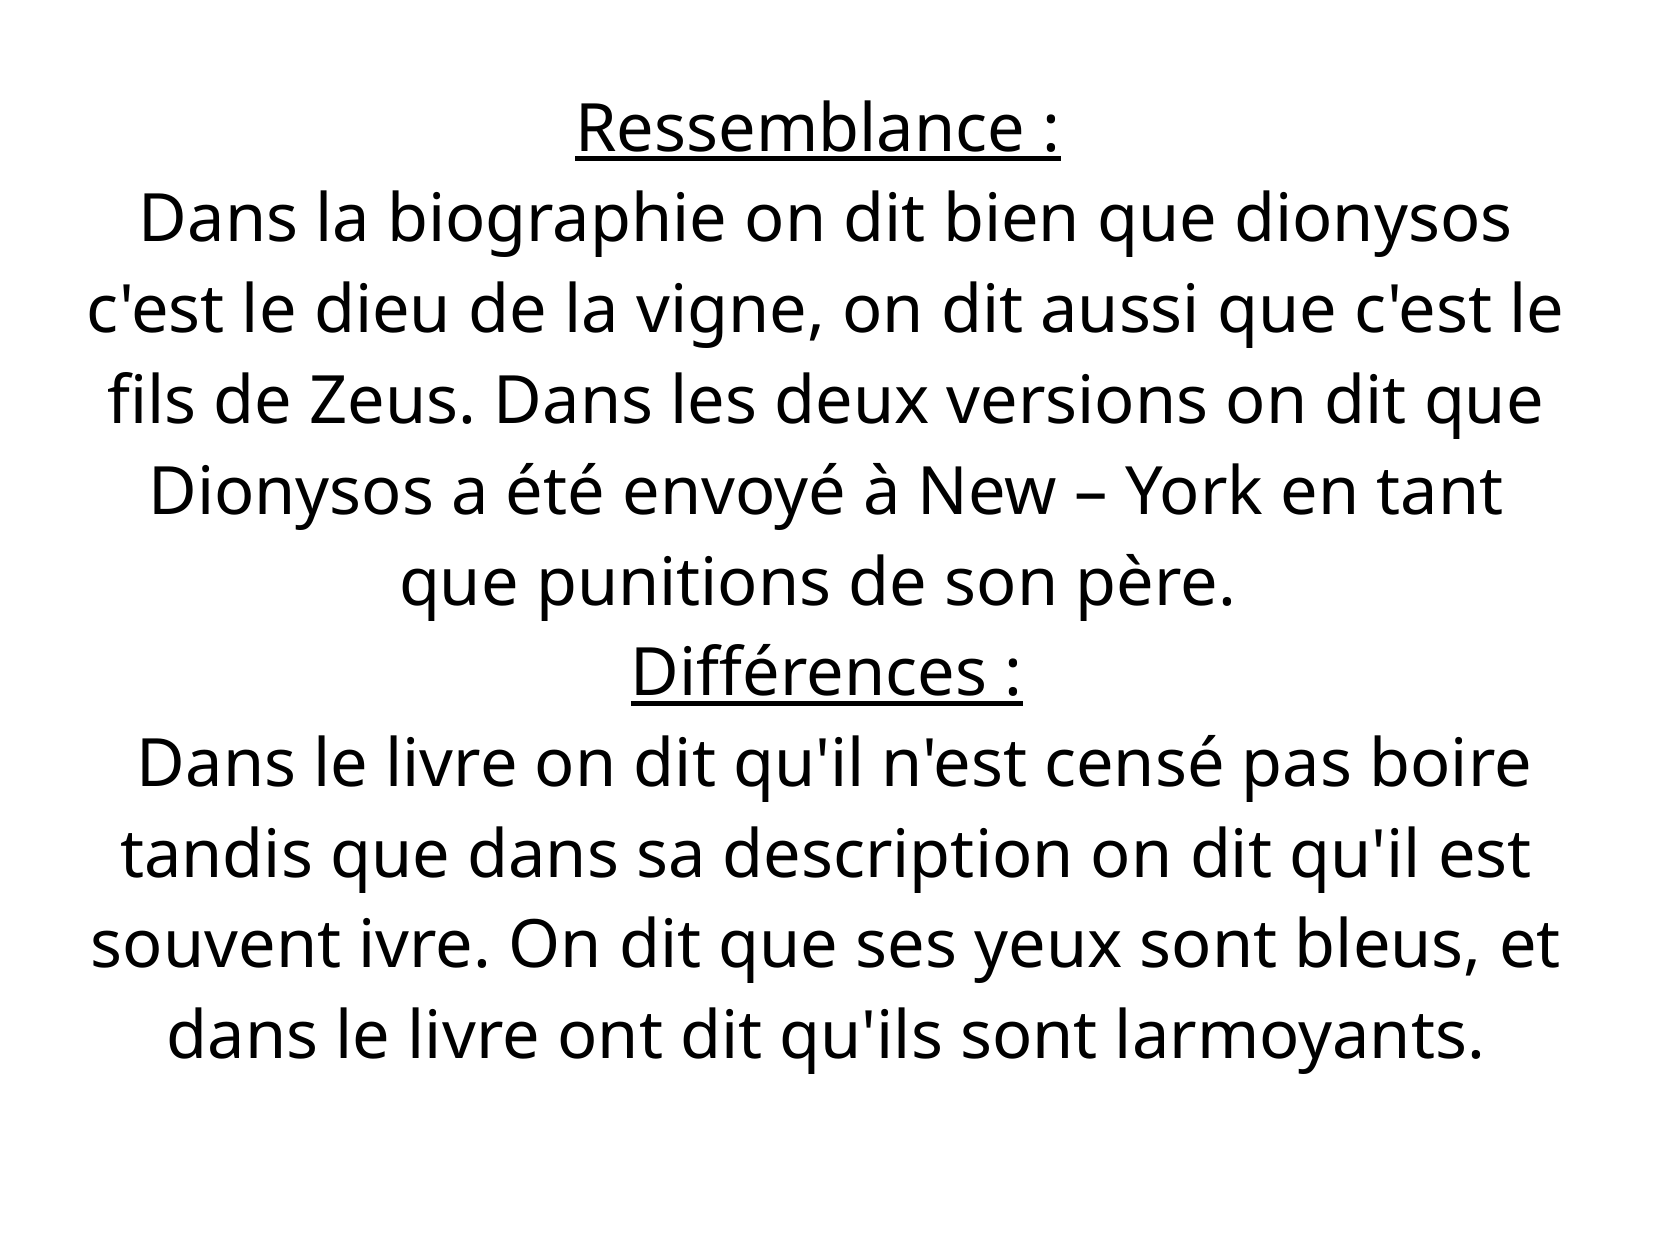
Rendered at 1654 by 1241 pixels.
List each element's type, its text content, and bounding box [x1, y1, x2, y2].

subtitle Ressemblance : Dans la biographie on dit bien que dionysos c'est le dieu de la vigne, on dit aussi que c'est le fils de Zeus. Dans les deux versions on dit que Dionysos a été envoyé à New – York en tant que punitions de son père. Différences : Dans le livre on dit qu'il n'est censé pas boire tandis que dans sa description on dit qu'il est souvent ivre. On dit que ses yeux sont bleus, et dans le livre ont dit qu'ils sont larmoyants. [82, 49, 1571, 1109]
